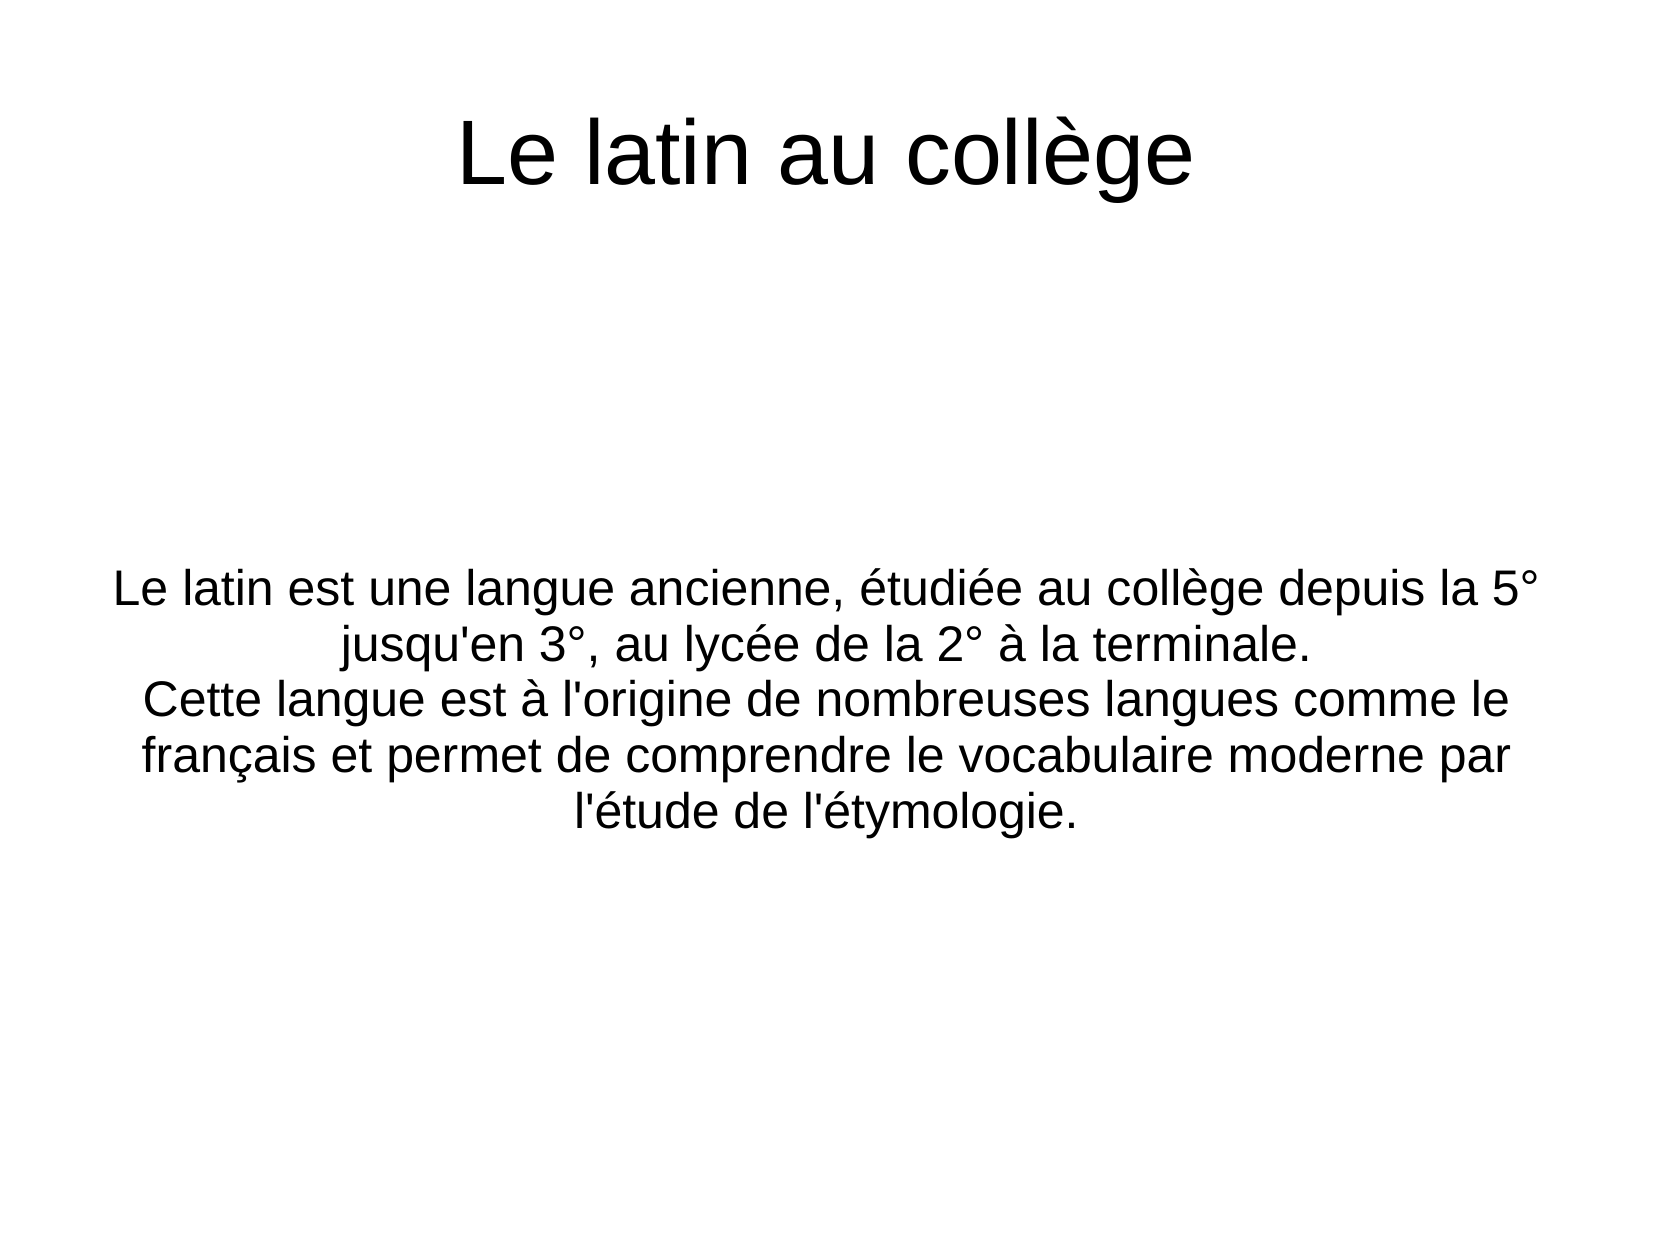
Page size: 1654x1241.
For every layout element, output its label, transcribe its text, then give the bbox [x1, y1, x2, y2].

title Le latin au collège [82, 49, 1571, 257]
subtitle Le latin est une langue ancienne, étudiée au collège depuis la 5° jusqu'en 3°, au lycée de la 2° à la terminale. Cette langue est à l'origine de nombreuses langues comme le français et permet de comprendre le vocabulaire moderne par l'étude de l'étymologie. [82, 290, 1571, 1109]
